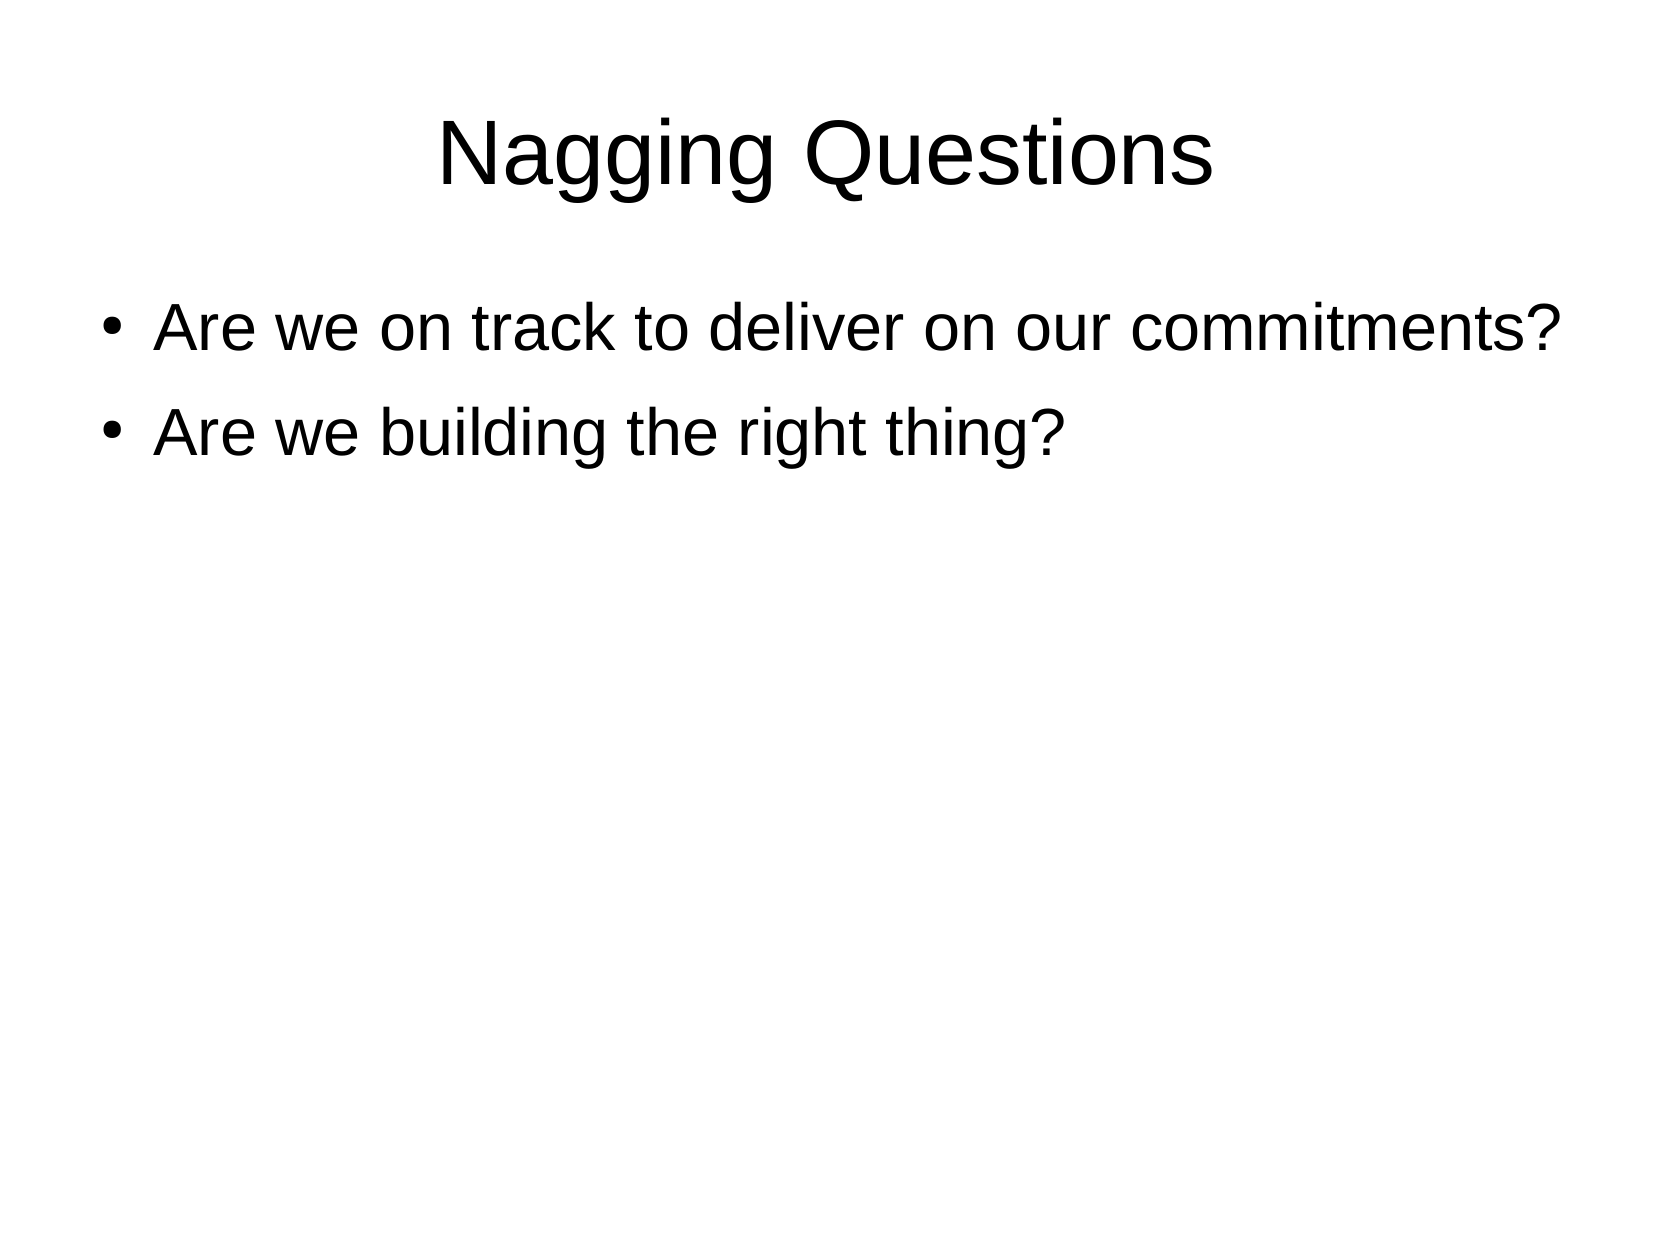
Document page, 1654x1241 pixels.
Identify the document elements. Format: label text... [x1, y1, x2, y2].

list Are we on track to deliver on our commitments? Are we building the right thing? [82, 290, 1571, 1109]
title Nagging Questions [82, 56, 1571, 250]
